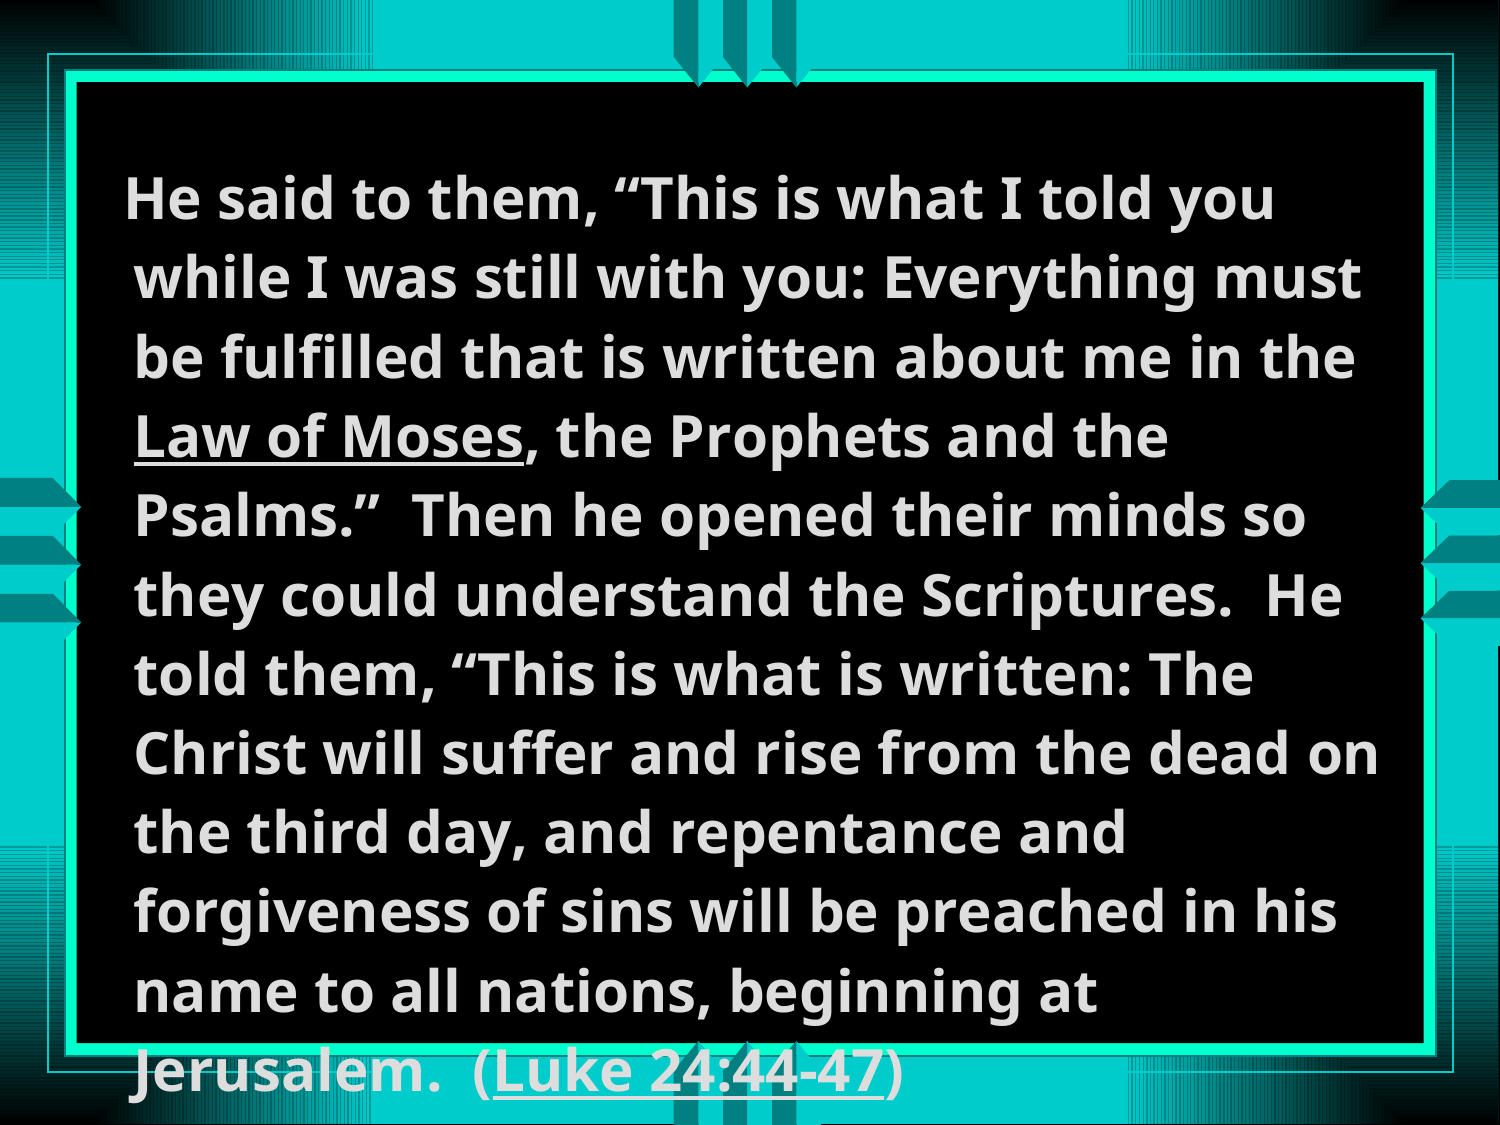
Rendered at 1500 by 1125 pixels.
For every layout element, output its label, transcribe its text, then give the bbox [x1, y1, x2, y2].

text_box He said to them, “This is what I told you while I was still with you: Everything must be fulfilled that is written about me in the Law of Moses, the Prophets and the Psalms.” Then he opened their minds so they could understand the Scriptures. He told them, “This is what is written: The Christ will suffer and rise from the dead on the third day, and repentance and forgiveness of sins will be preached in his name to all nations, beginning at Jerusalem. (Luke 24:44-47) [62, 149, 1418, 890]
